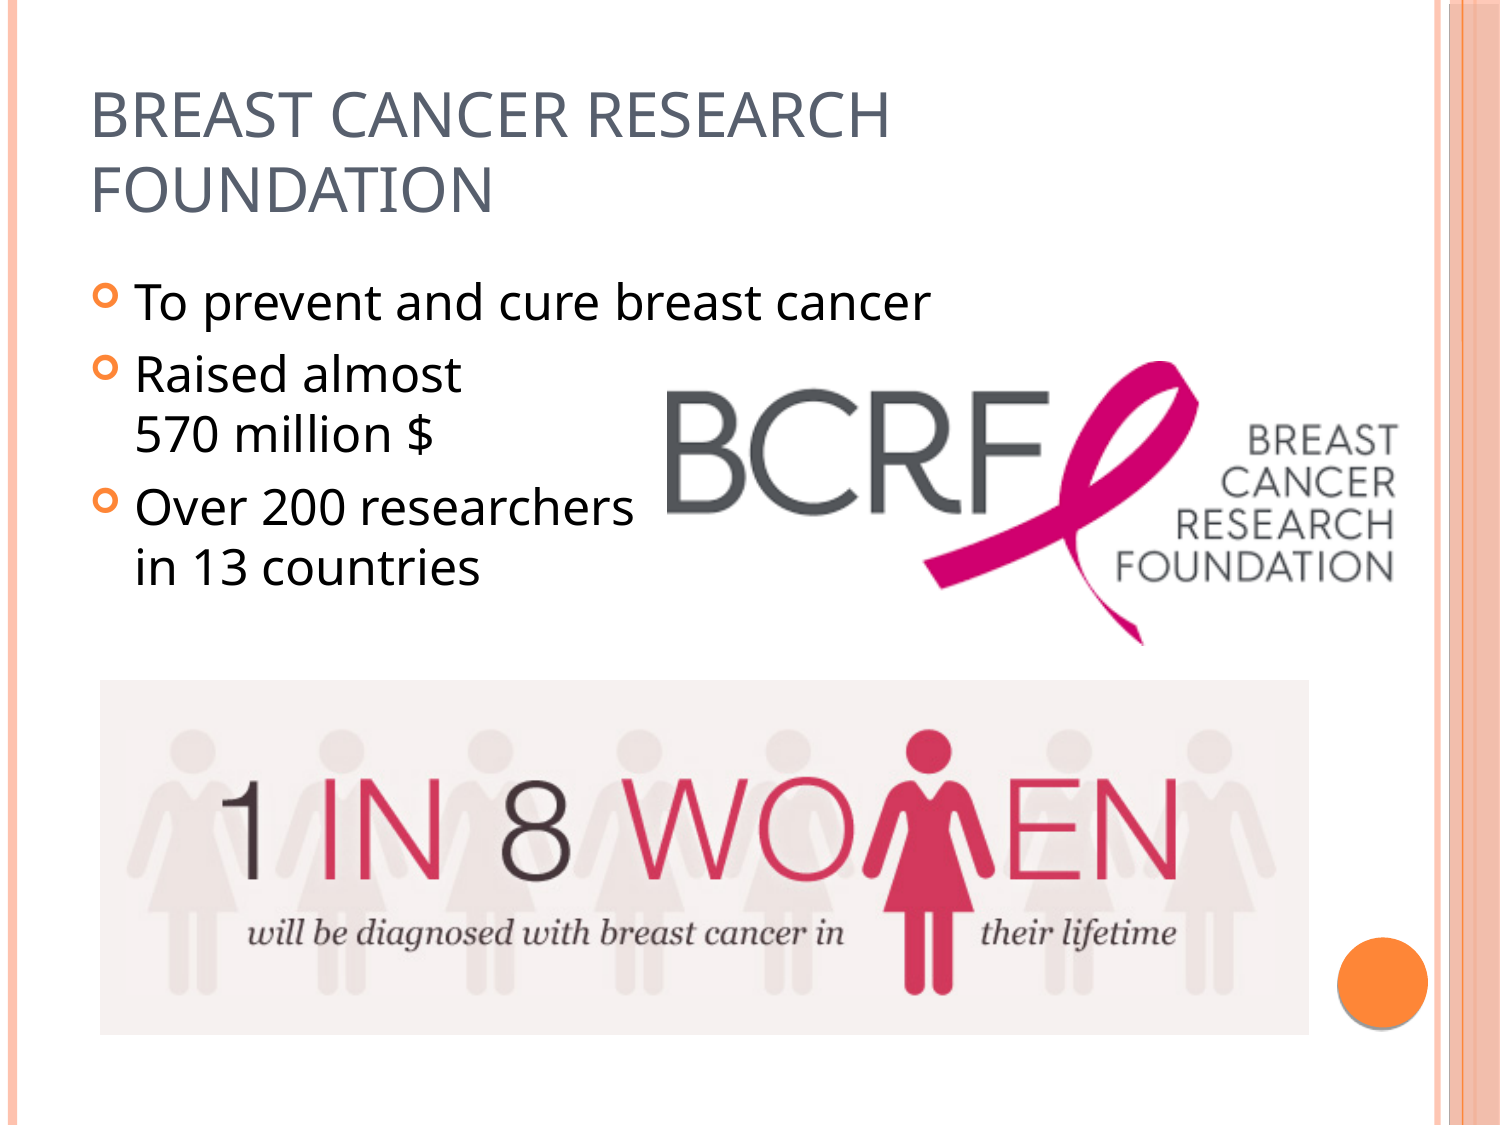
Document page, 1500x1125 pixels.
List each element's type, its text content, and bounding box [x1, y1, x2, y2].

picture [100, 680, 1309, 1035]
list To prevent and cure breast cancer Raised almost 570 million $ Over 200 researchers in 13 countries [75, 262, 1300, 1062]
title Breast cancer research foundation [75, 45, 1300, 233]
picture [667, 361, 1408, 647]
